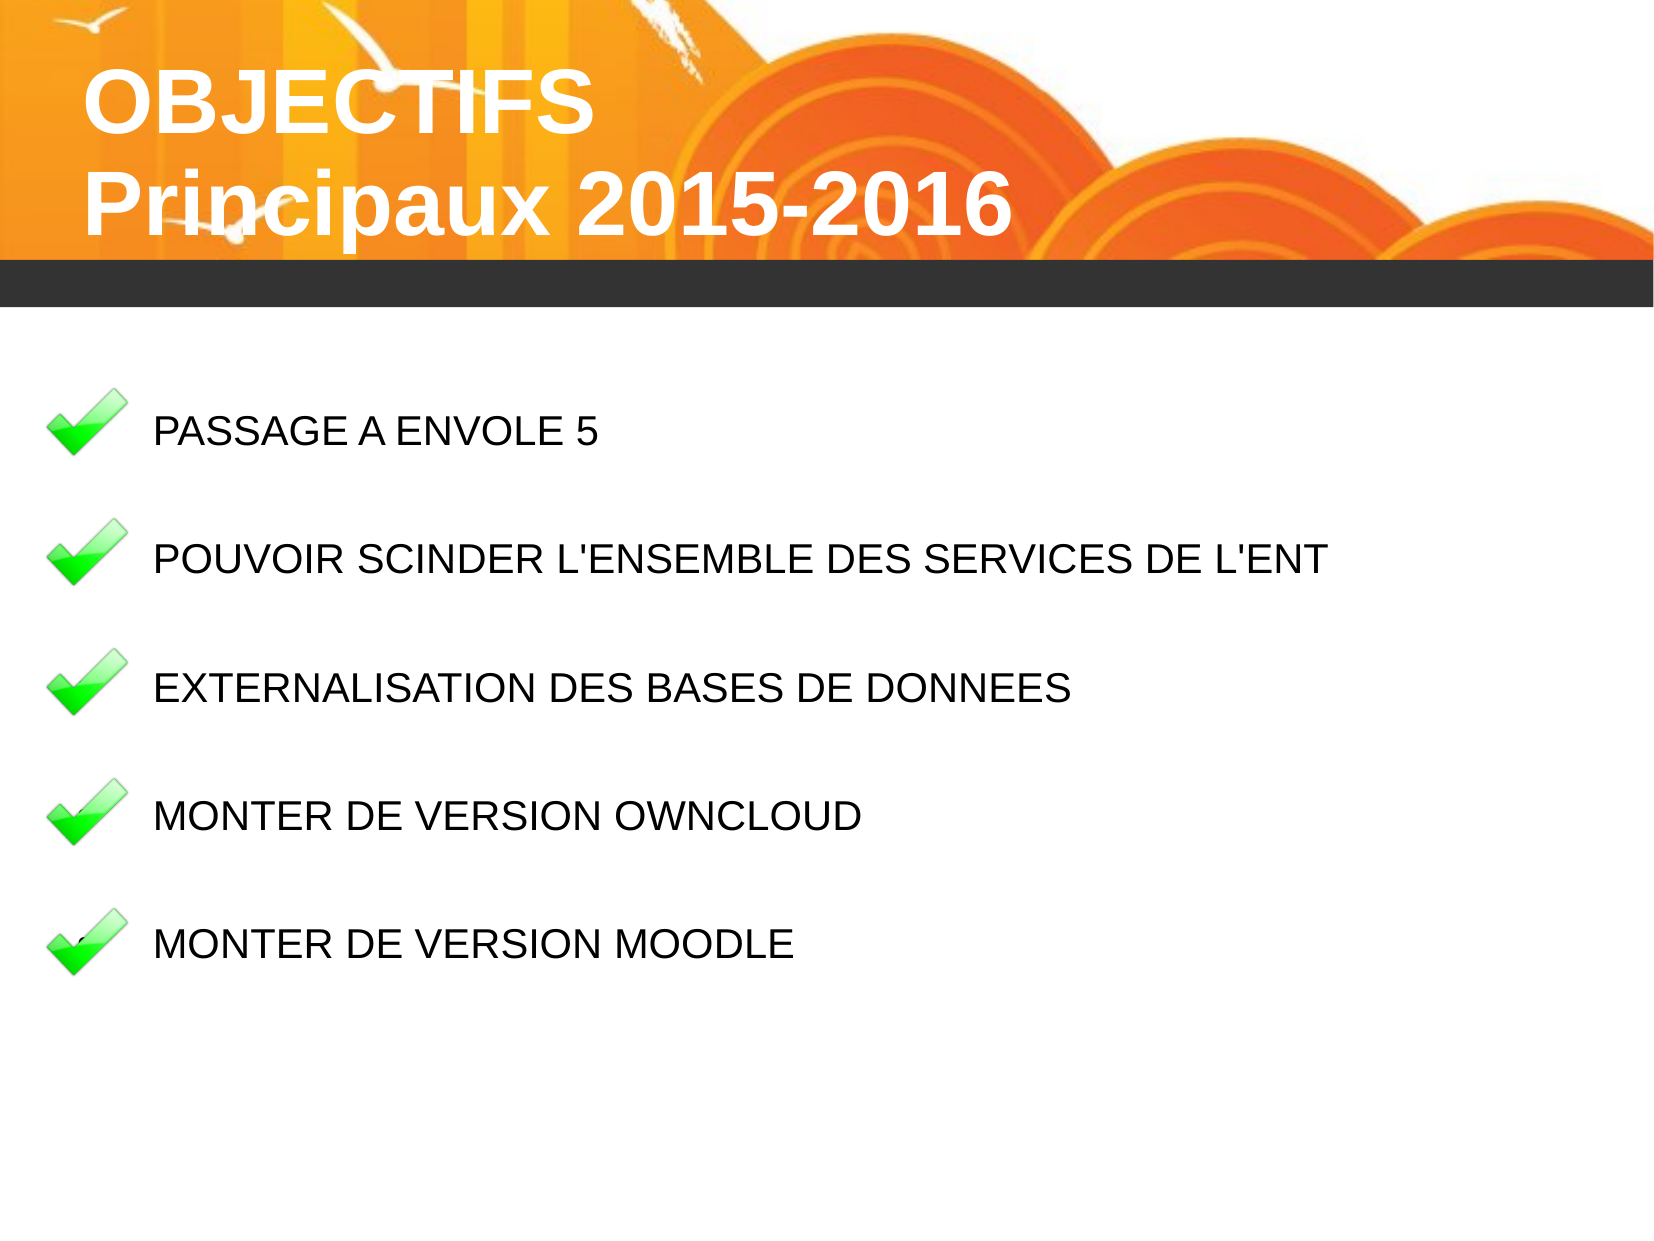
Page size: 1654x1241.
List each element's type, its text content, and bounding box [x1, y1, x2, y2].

picture [44, 513, 130, 590]
picture [44, 903, 130, 980]
picture [44, 643, 130, 720]
list PASSAGE A ENVOLE 5 POUVOIR SCINDER L'ENSEMBLE DES SERVICES DE L'ENT EXTERNALISATION DES BASES DE DONNEES MONTER DE VERSION OWNCLOUD MONTER DE VERSION MOODLE [59, 407, 1583, 1010]
title OBJECTIFS Principaux 2015-2016 [82, 49, 1571, 257]
picture [44, 383, 130, 460]
picture [44, 773, 130, 850]
